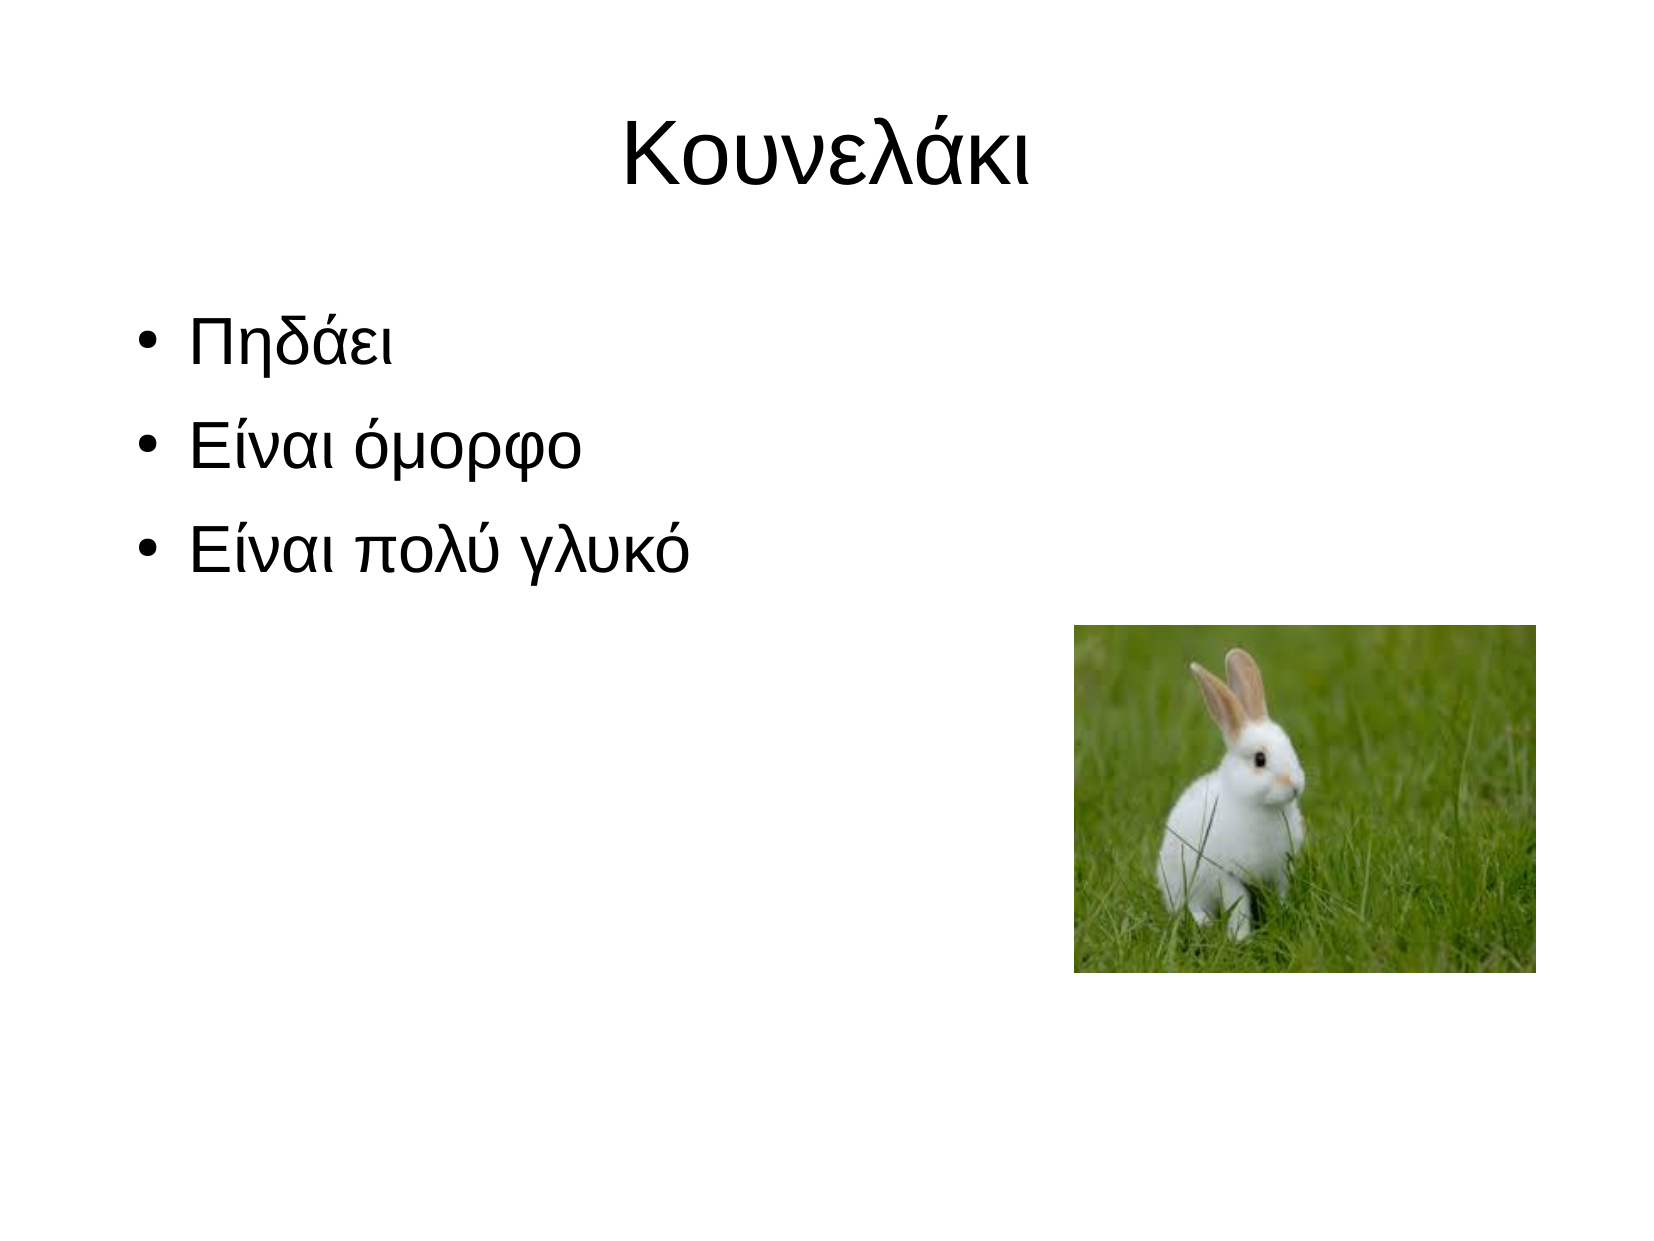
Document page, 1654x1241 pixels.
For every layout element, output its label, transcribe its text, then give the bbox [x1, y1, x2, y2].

picture [1074, 625, 1536, 973]
list Πηδάει Είναι όμορφο Είναι πολύ γλυκό [118, 303, 1607, 1123]
title Κουνελάκι [82, 49, 1571, 257]
